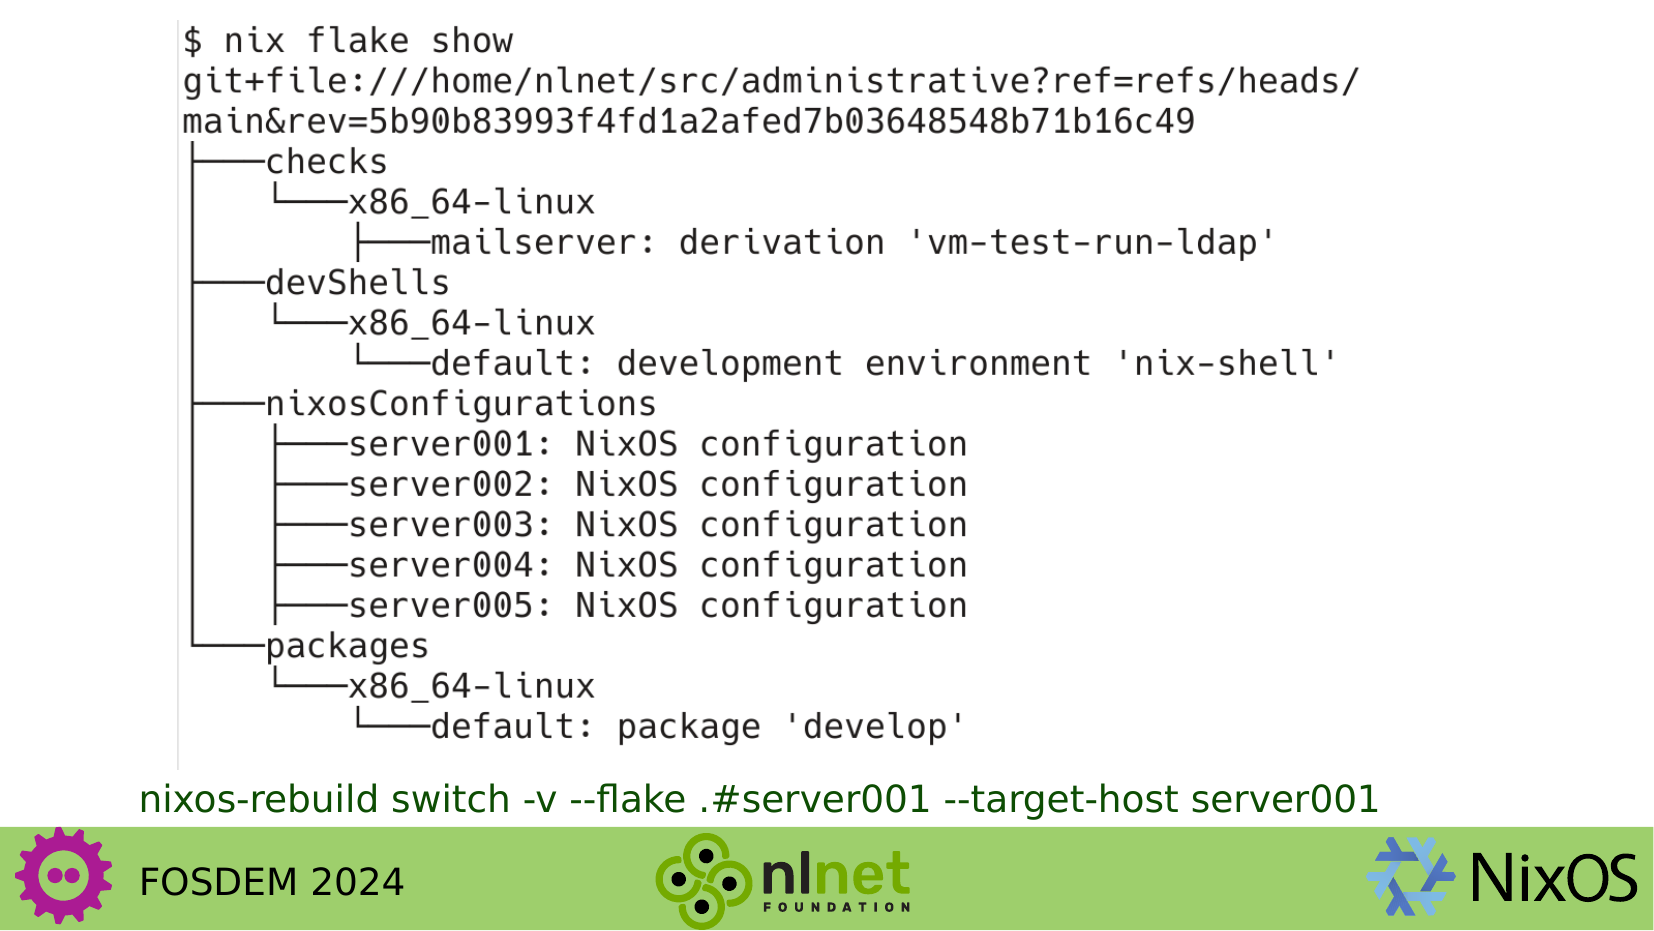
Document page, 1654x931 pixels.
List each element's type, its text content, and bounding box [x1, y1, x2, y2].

picture [177, 20, 1378, 770]
text_box nixos-rebuild switch -v --flake .#server001 --target-host server001 [123, 770, 1397, 873]
